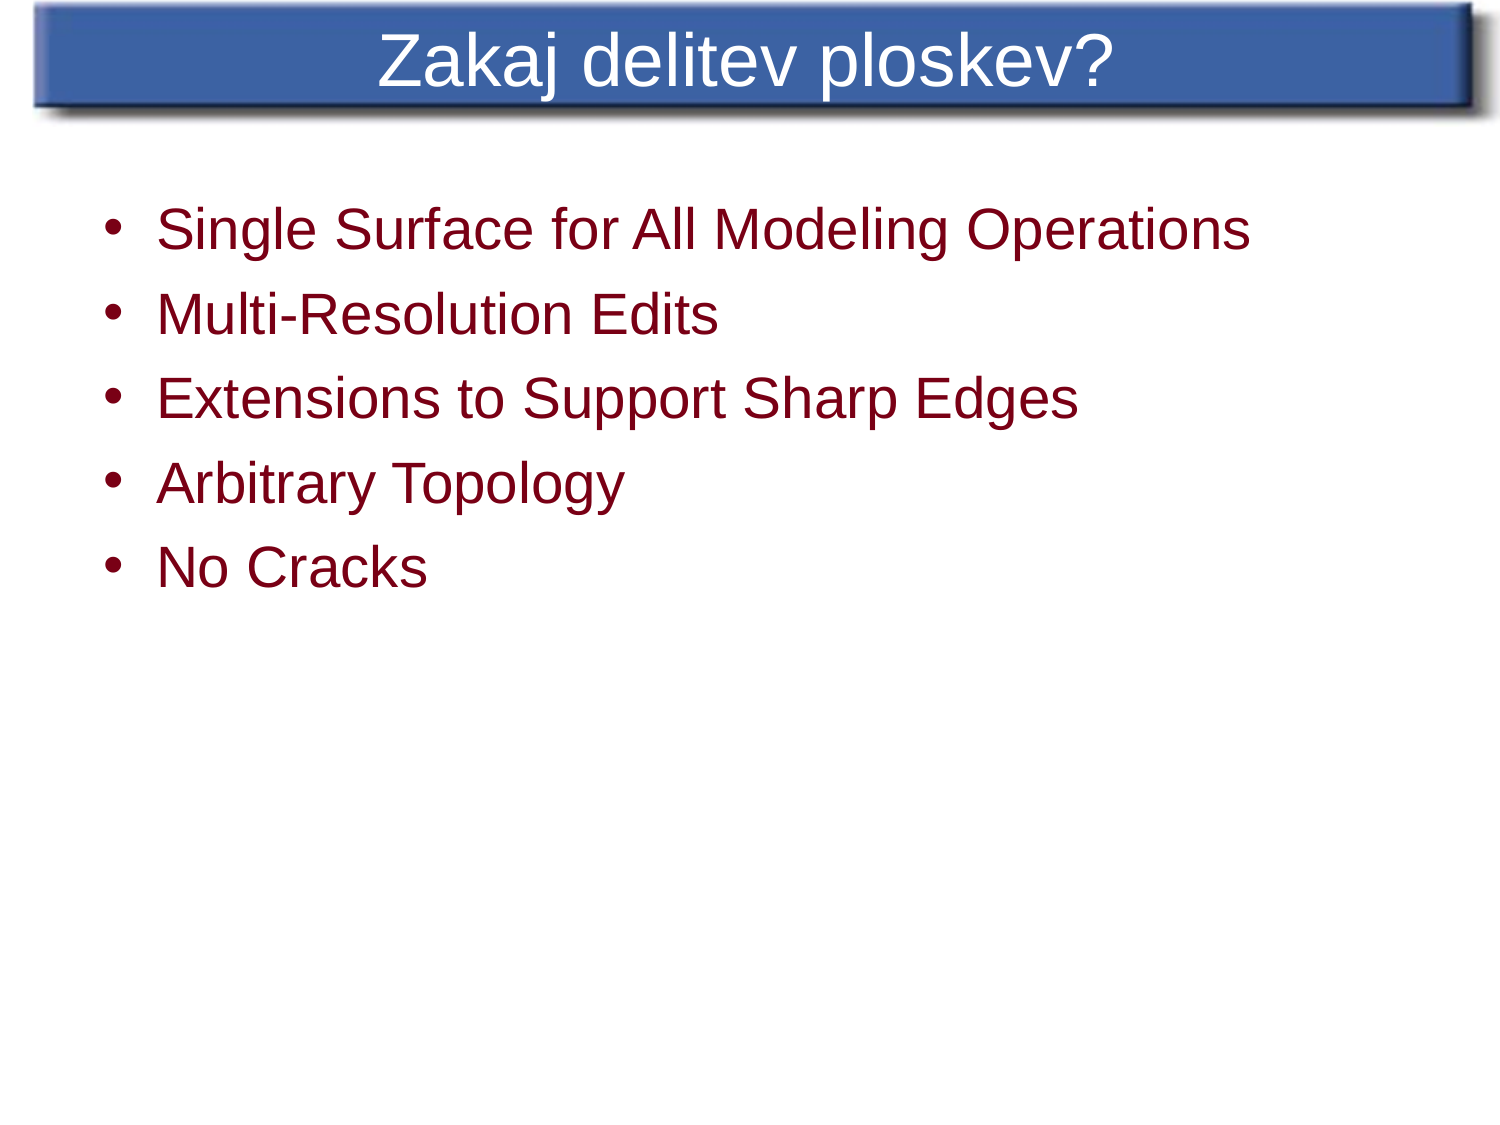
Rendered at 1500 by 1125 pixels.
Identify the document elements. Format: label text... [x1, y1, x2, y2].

list Single Surface for All Modeling Operations Multi-Resolution Edits Extensions to Support Sharp Edges Arbitrary Topology No Cracks [88, 184, 1285, 1037]
title Zakaj delitev ploskev? [0, 0, 1493, 114]
picture [32, 0, 1500, 127]
